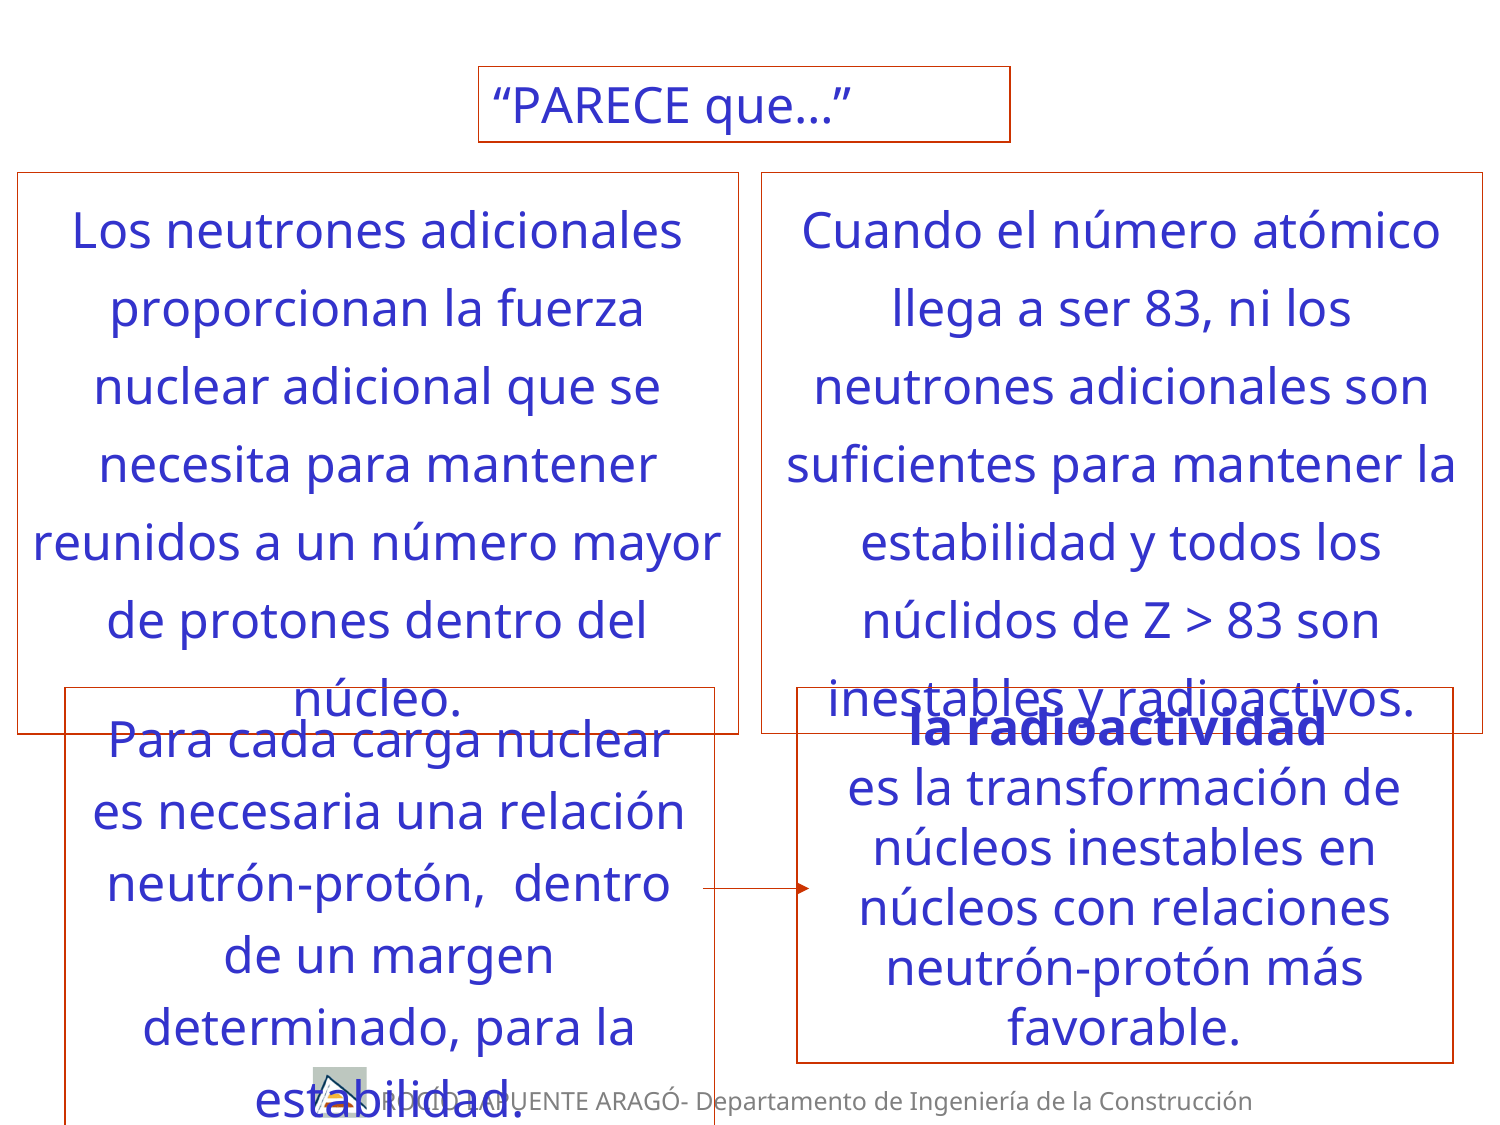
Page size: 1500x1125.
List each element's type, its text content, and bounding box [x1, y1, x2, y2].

text_box Cuando el número atómico llega a ser 83, ni los neutrones adicionales son suficientes para mantener la estabilidad y todos los núclidos de Z > 83 son inestables y radioactivos. [761, 172, 1483, 734]
text_box Los neutrones adicionales proporcionan la fuerza nuclear adicional que se necesita para mantener reunidos a un número mayor de protones dentro del núcleo. [17, 172, 739, 734]
text_box la radioactividad es la transformación de núcleos inestables en núcleos con relaciones neutrón-protón más favorable. [797, 687, 1453, 1064]
text_box “PARECE que…” [478, 66, 1010, 142]
text_box Para cada carga nuclear es necesaria una relación neutrón-protón, dentro de un margen determinado, para la estabilidad. [64, 687, 715, 1125]
